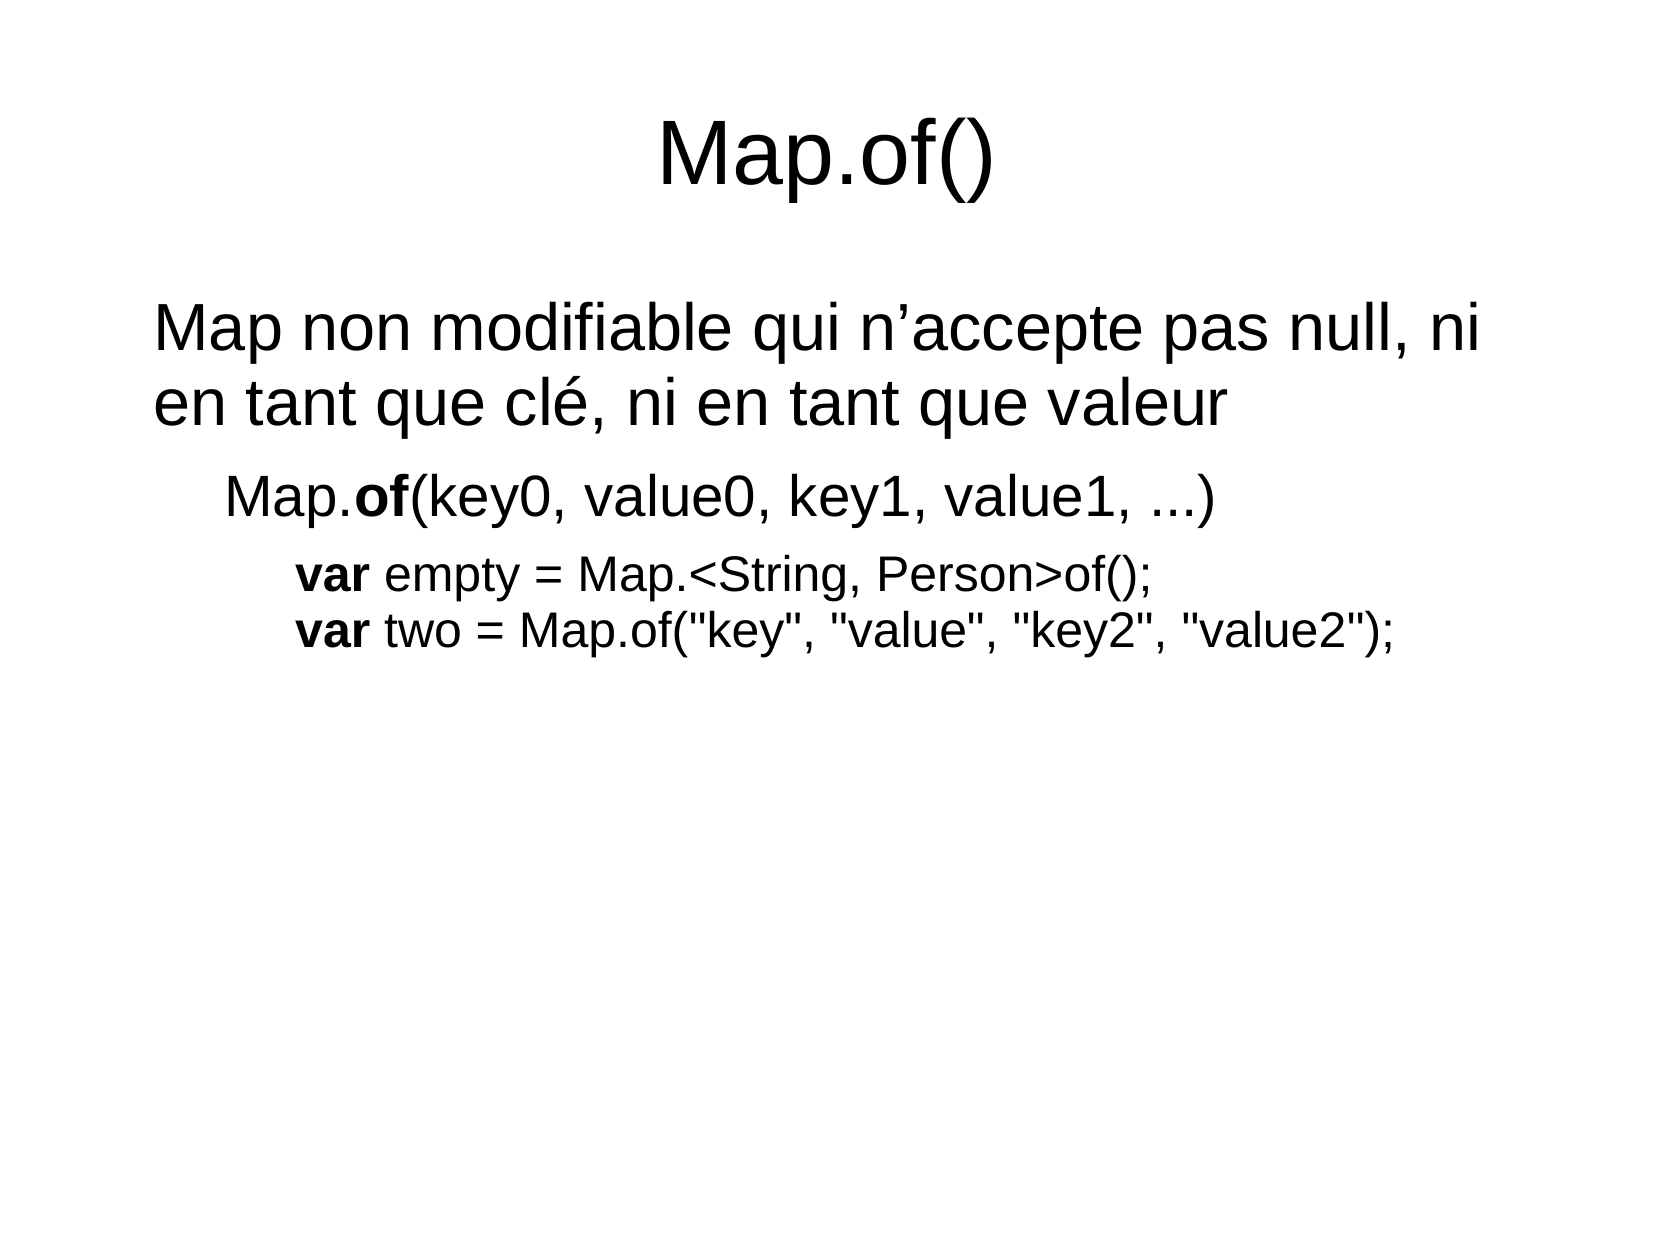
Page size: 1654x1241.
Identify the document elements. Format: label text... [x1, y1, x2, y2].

title Map.of() [82, 49, 1571, 257]
list Map non modifiable qui n’accepte pas null, ni en tant que clé, ni en tant que valeur Map.of(key0, value0, key1, value1, ...) var empty = Map.<String, Person>of(); var two = Map.of("key", "value", "key2", "value2"); [82, 290, 1571, 991]
